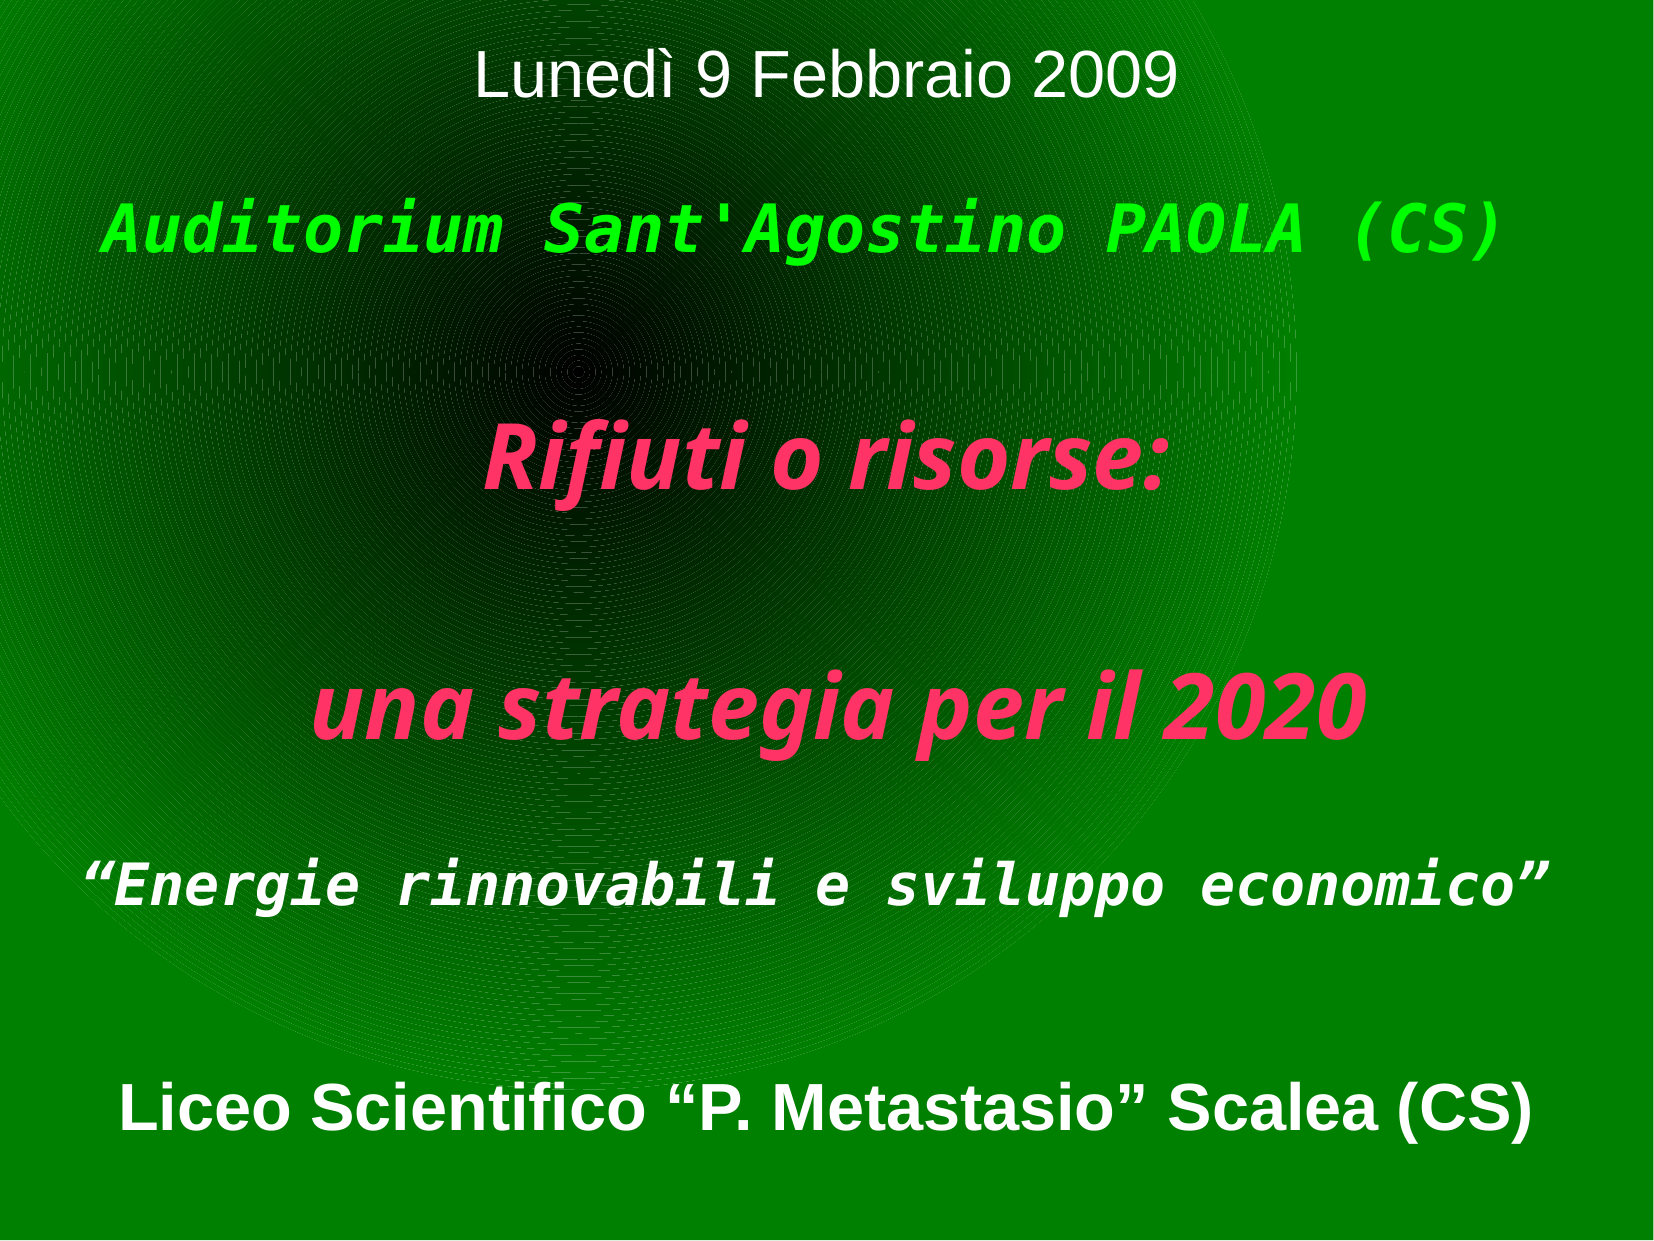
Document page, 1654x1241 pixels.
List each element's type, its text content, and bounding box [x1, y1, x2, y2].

text_box [206, 147, 1388, 183]
text_box Auditorium Sant'Agostino PAOLA (CS) [59, 183, 1595, 296]
text_box “Energie rinnovabili e sviluppo economico” [5, 844, 1625, 1229]
text_box Lunedì 9 Febbraio 2009 [354, 29, 1300, 120]
text_box Rifiuti o risorse: una strategia per il 2020 [147, 383, 1506, 828]
text_box Liceo Scientifico “P. Metastasio” Scalea (CS) [29, 1062, 1625, 1153]
